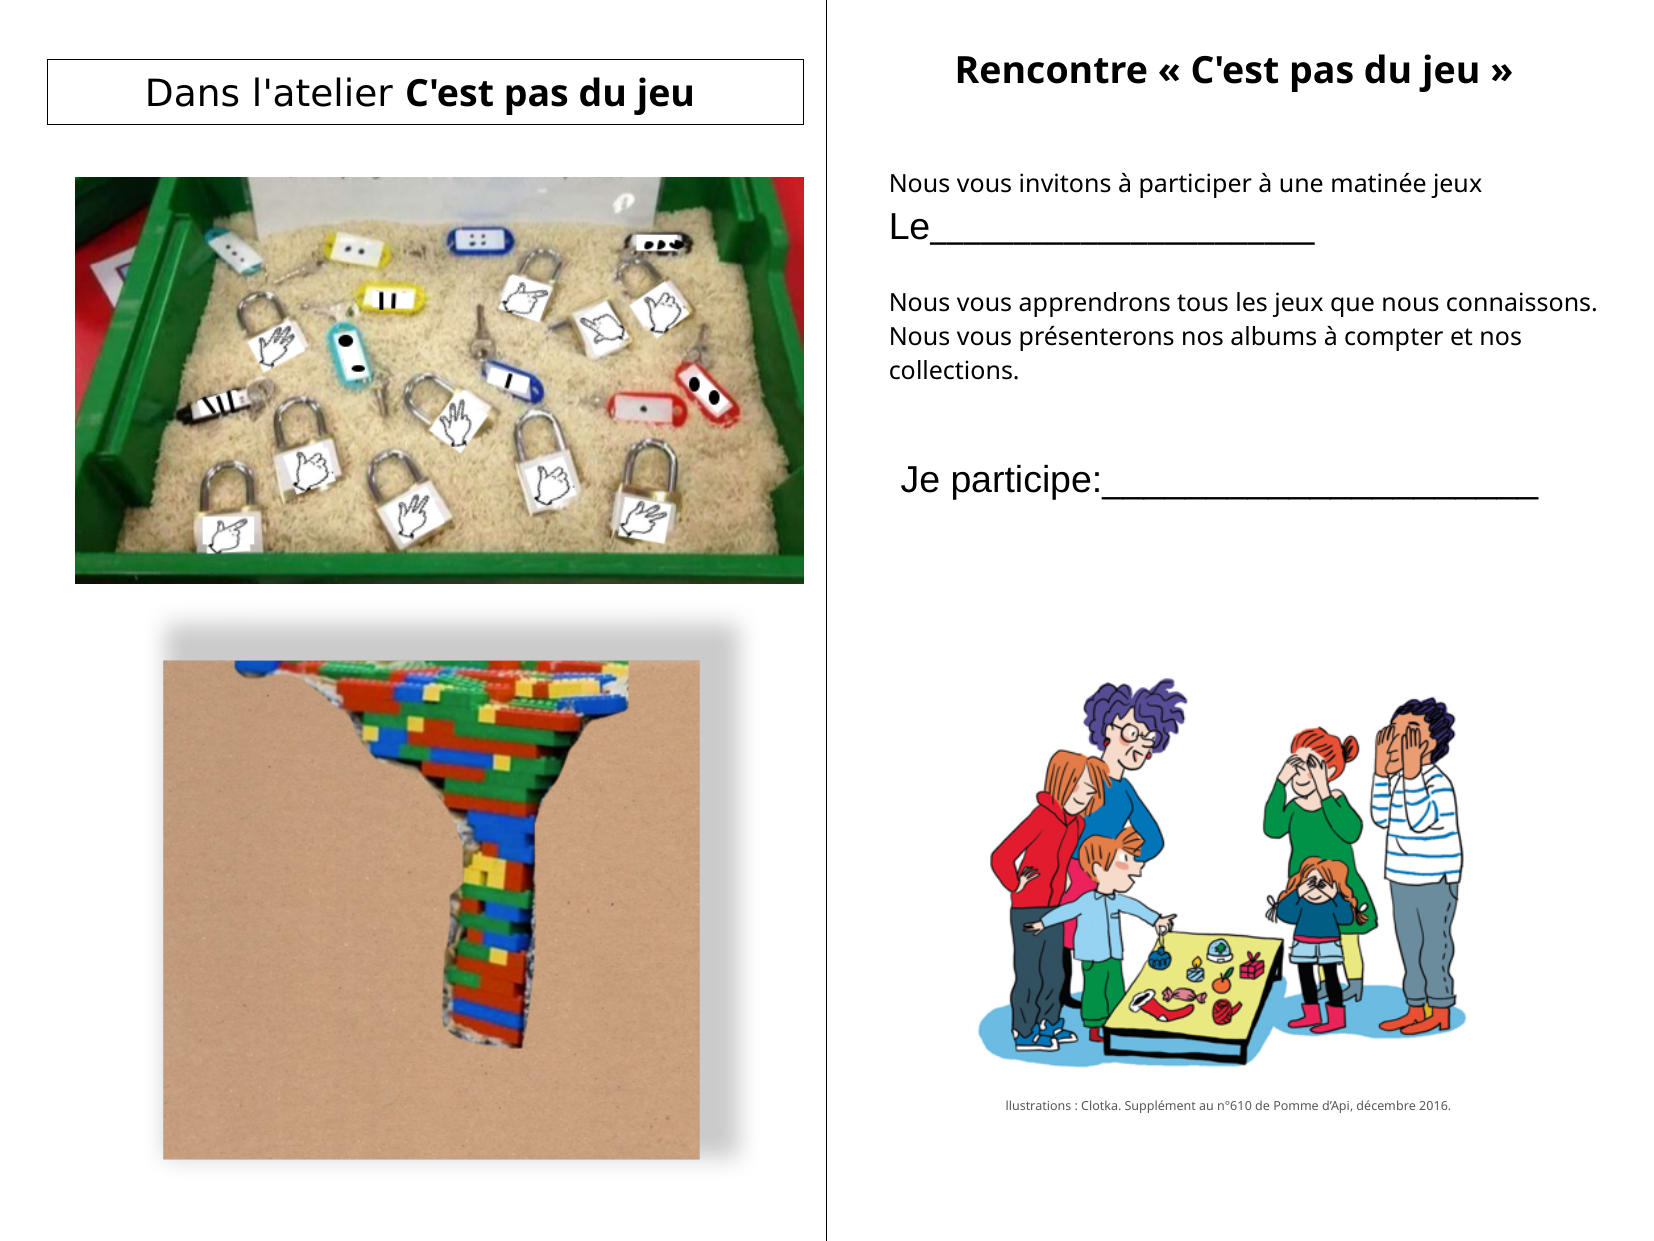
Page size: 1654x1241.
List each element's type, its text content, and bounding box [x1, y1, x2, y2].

text_box Nous vous invitons à participer à une matinée jeux Le_______________________ Nous vous apprendrons tous les jeux que nous connaissons. Nous vous présenterons nos albums à compter et nos collections. [874, 124, 1630, 438]
picture [141, 600, 763, 1182]
text_box Rencontre « C'est pas du jeu » [897, 36, 1571, 124]
text_box Je participe:_____________________ [885, 451, 1560, 508]
picture [968, 673, 1478, 1072]
text_box Dans l'atelier C'est pas du jeu [47, 59, 804, 118]
text_box llustrations : Clotka. Supplément au n°610 de Pomme d’Api, décembre 2016. [897, 1090, 1560, 1170]
picture [75, 177, 804, 584]
